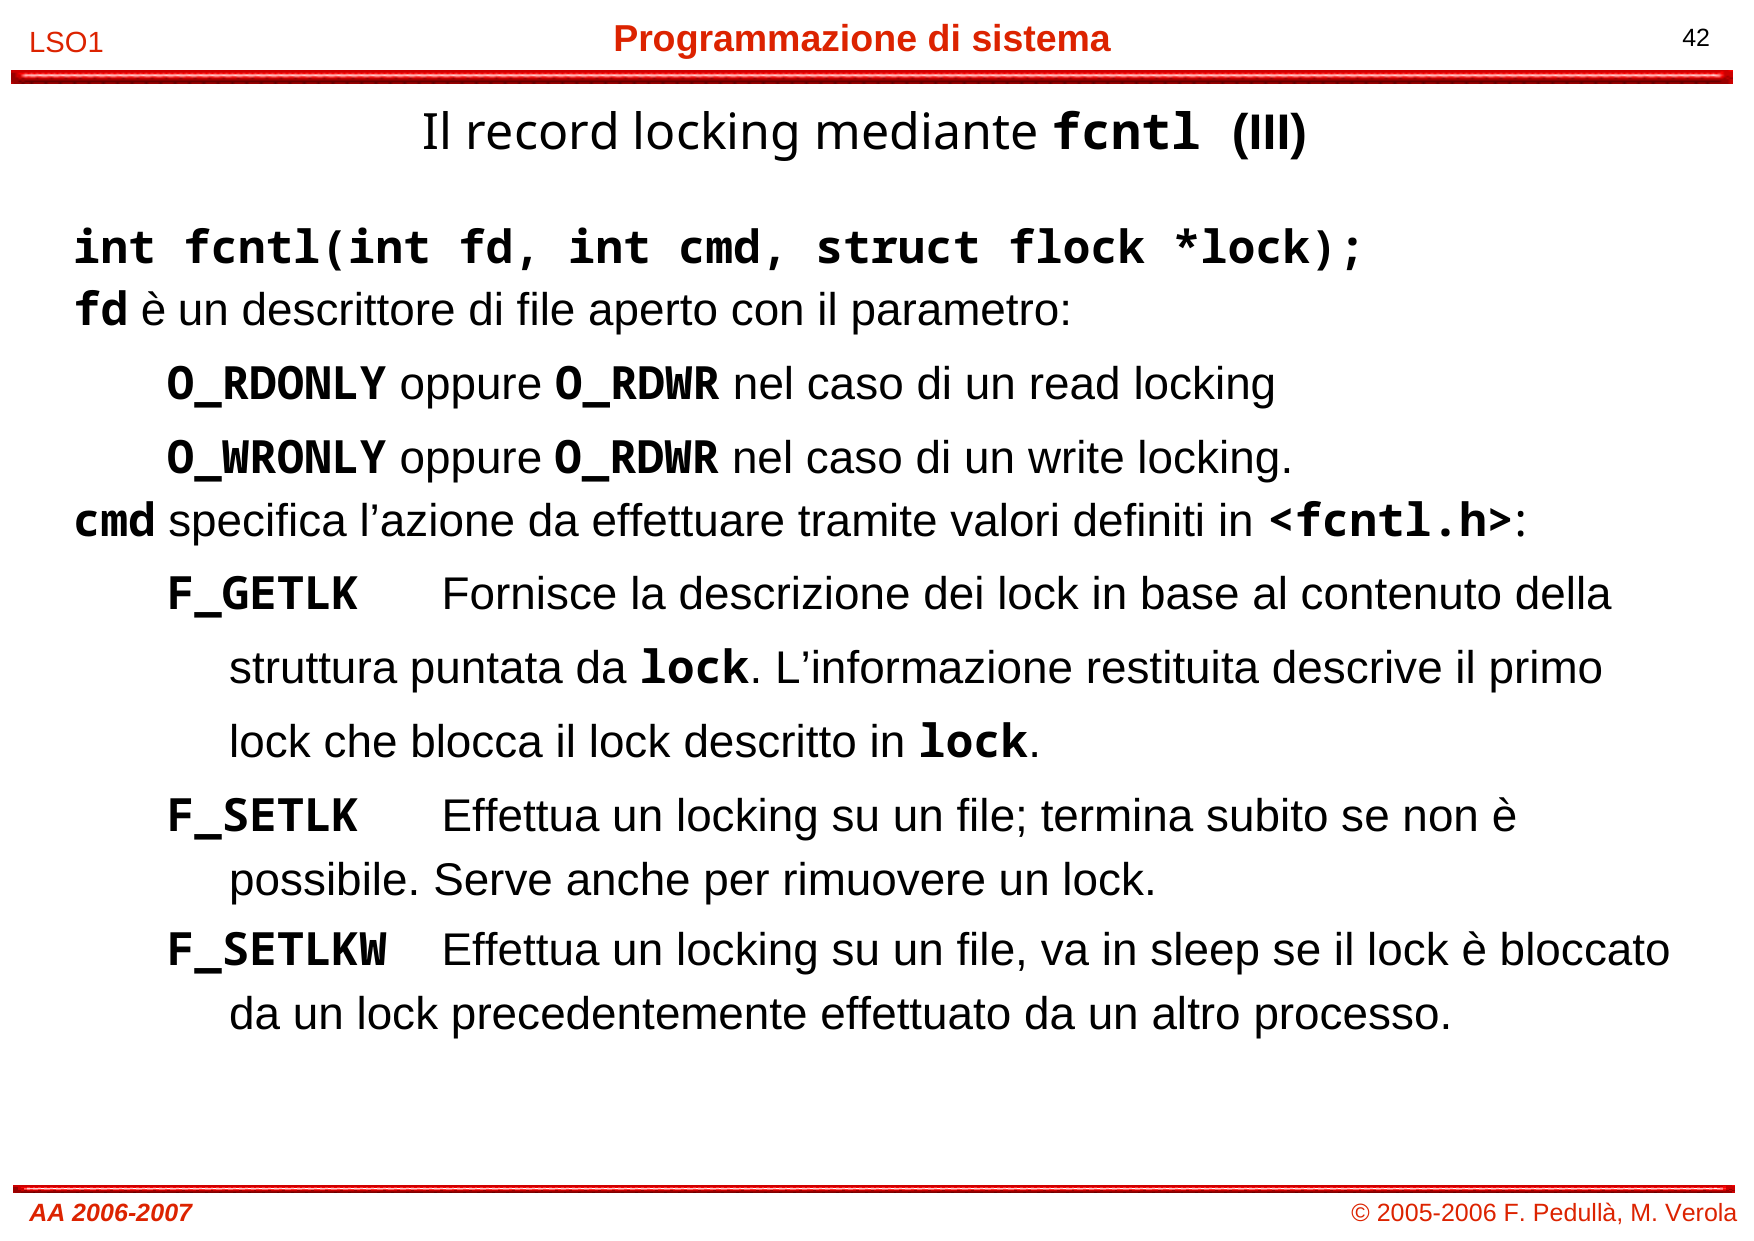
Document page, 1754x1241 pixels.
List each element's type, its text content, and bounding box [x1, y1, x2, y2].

list int fcntl(int fd, int cmd, struct flock *lock); fd è un descrittore di file aperto con il parametro: O_RDONLY oppure O_RDWR nel caso di un read locking O_WRONLY oppure O_RDWR nel caso di un write locking. cmd specifica l’azione da effettuare tramite valori definiti in <fcntl.h>: F_GETLK Fornisce la descrizione dei lock in base al contenuto della struttura puntata da lock. L’informazione restituita descrive il primo lock che blocca il lock descritto in lock. F_SETLK Effettua un locking su un file; termina subito se non è possibile. Serve anche per rimuovere un lock. F_SETLKW Effettua un locking su un file, va in sleep se il lock è bloccato da un lock precedentemente effettuato da un altro processo. [58, 206, 1696, 1128]
picture [11, 70, 1733, 84]
title Il record locking mediante fcntl (III) [362, 84, 1368, 180]
picture [13, 1185, 1735, 1193]
